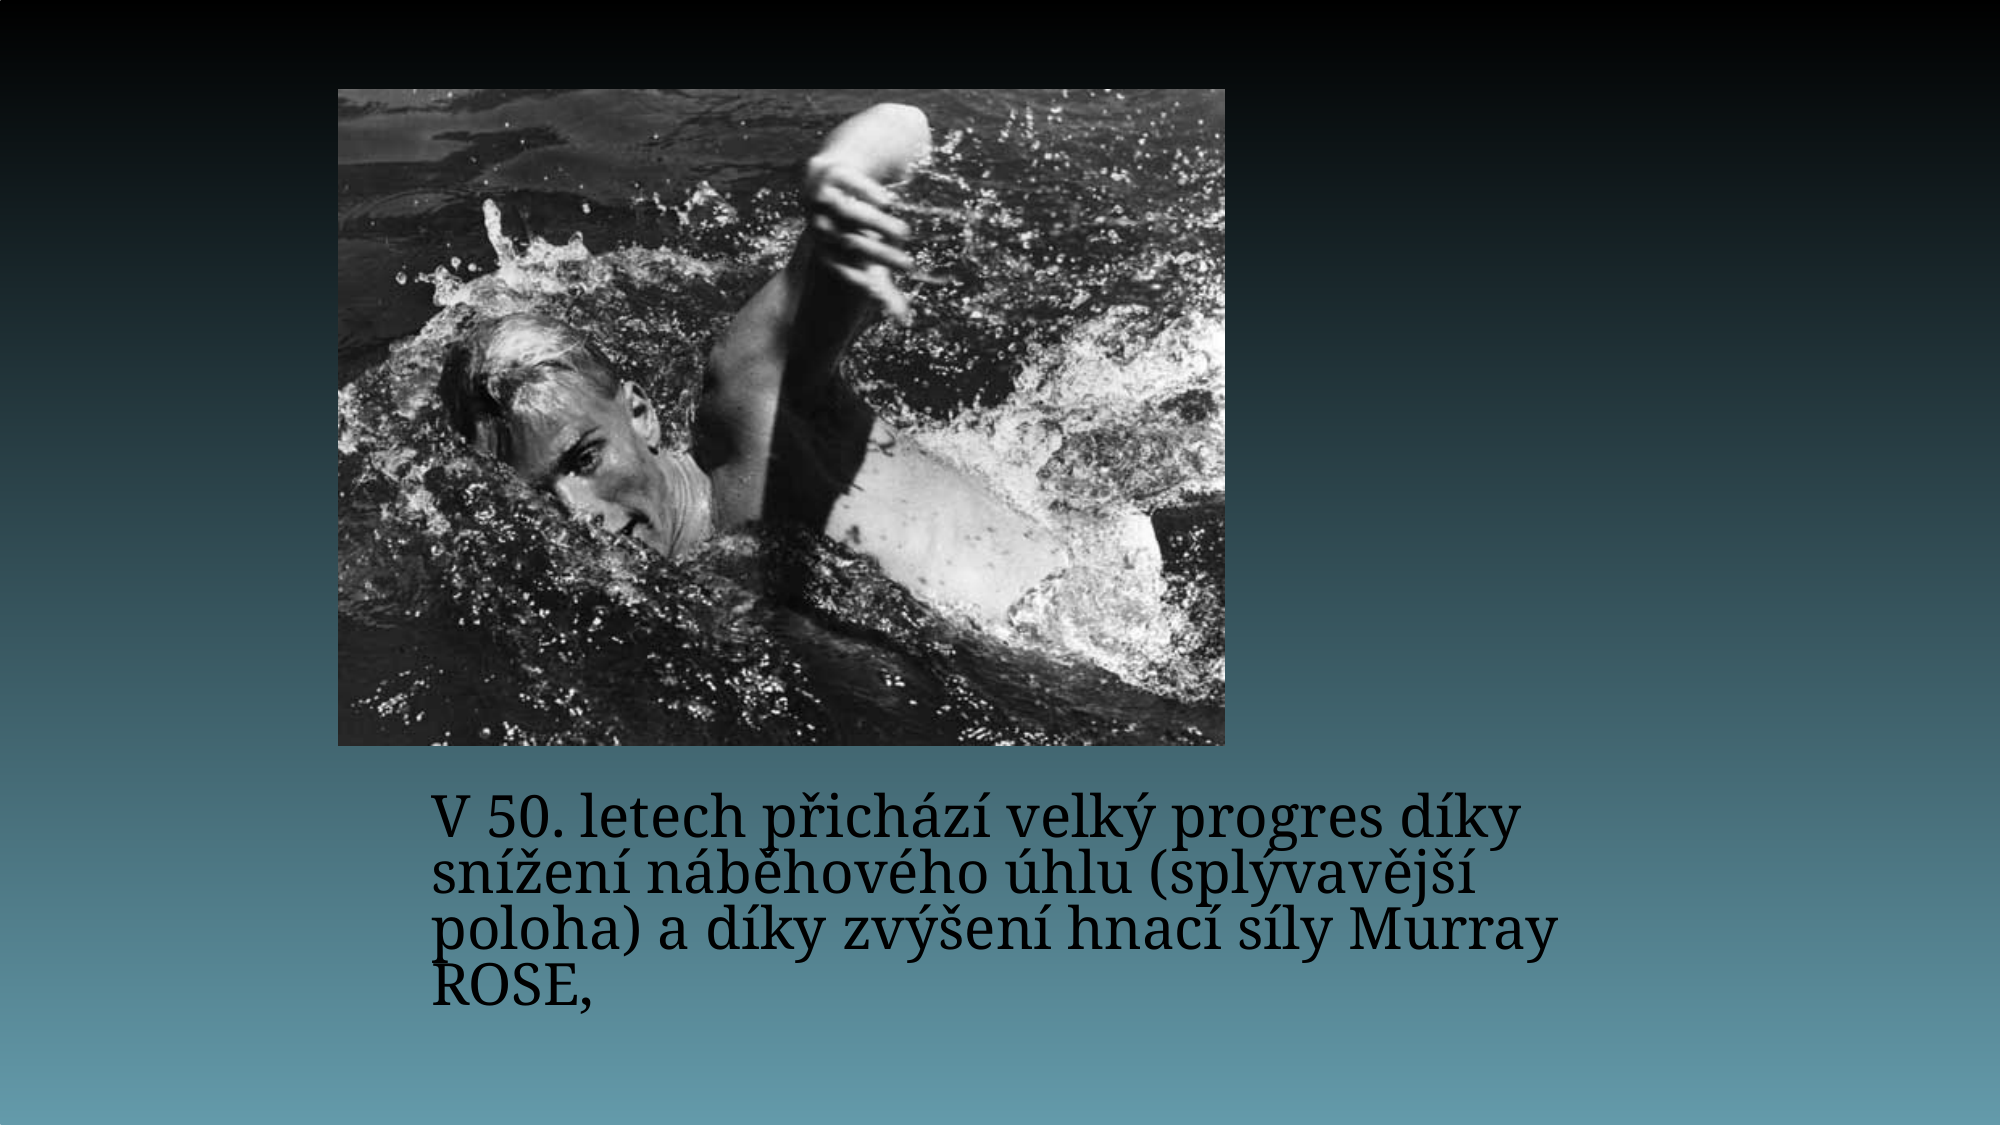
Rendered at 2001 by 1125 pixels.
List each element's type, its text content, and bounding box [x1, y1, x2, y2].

text_box V 50. letech přichází velký progres díky snížení náběhového úhlu (splývavější poloha) a díky zvýšení hnací síly Murray ROSE, [267, 746, 1602, 1025]
picture [338, 90, 1225, 746]
